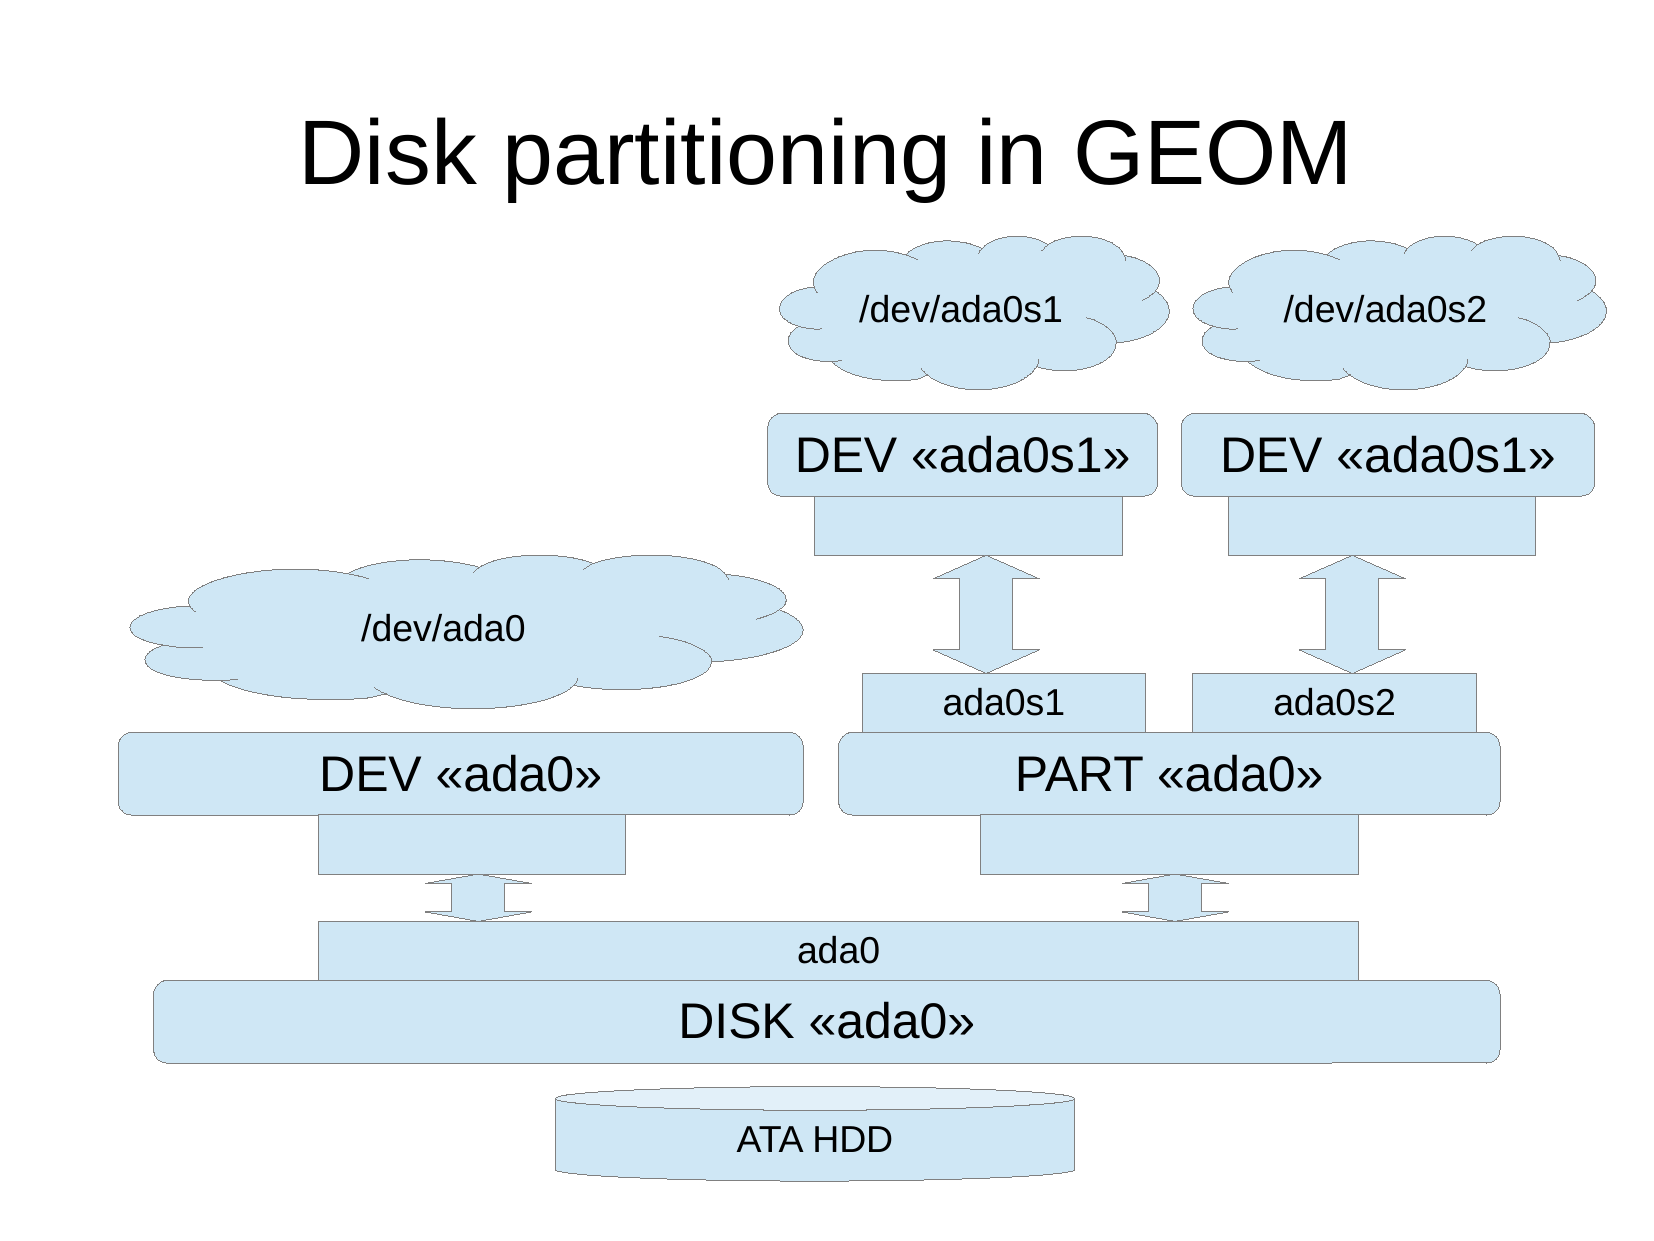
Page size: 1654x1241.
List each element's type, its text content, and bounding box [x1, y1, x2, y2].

text_box /dev/ada0 [129, 555, 804, 709]
text_box [814, 496, 1123, 674]
text_box DEV «ada0» [118, 732, 804, 816]
text_box /dev/ada0s2 [1192, 236, 1607, 390]
text_box [1228, 496, 1536, 674]
text_box /dev/ada0s1 [779, 236, 1170, 390]
text_box ada0s2 [1192, 673, 1477, 733]
text_box ATA HDD [555, 1100, 1075, 1182]
text_box DEV «ada0s1» [767, 413, 1158, 497]
text_box ada0 [318, 921, 1359, 981]
text_box [318, 814, 626, 922]
text_box ada0s1 [862, 673, 1146, 733]
title Disk partitioning in GEOM [82, 49, 1571, 257]
text_box PART «ada0» [838, 732, 1501, 816]
text_box DISK «ada0» [153, 980, 1501, 1064]
text_box DEV «ada0s1» [1181, 413, 1595, 497]
text_box [980, 814, 1359, 922]
